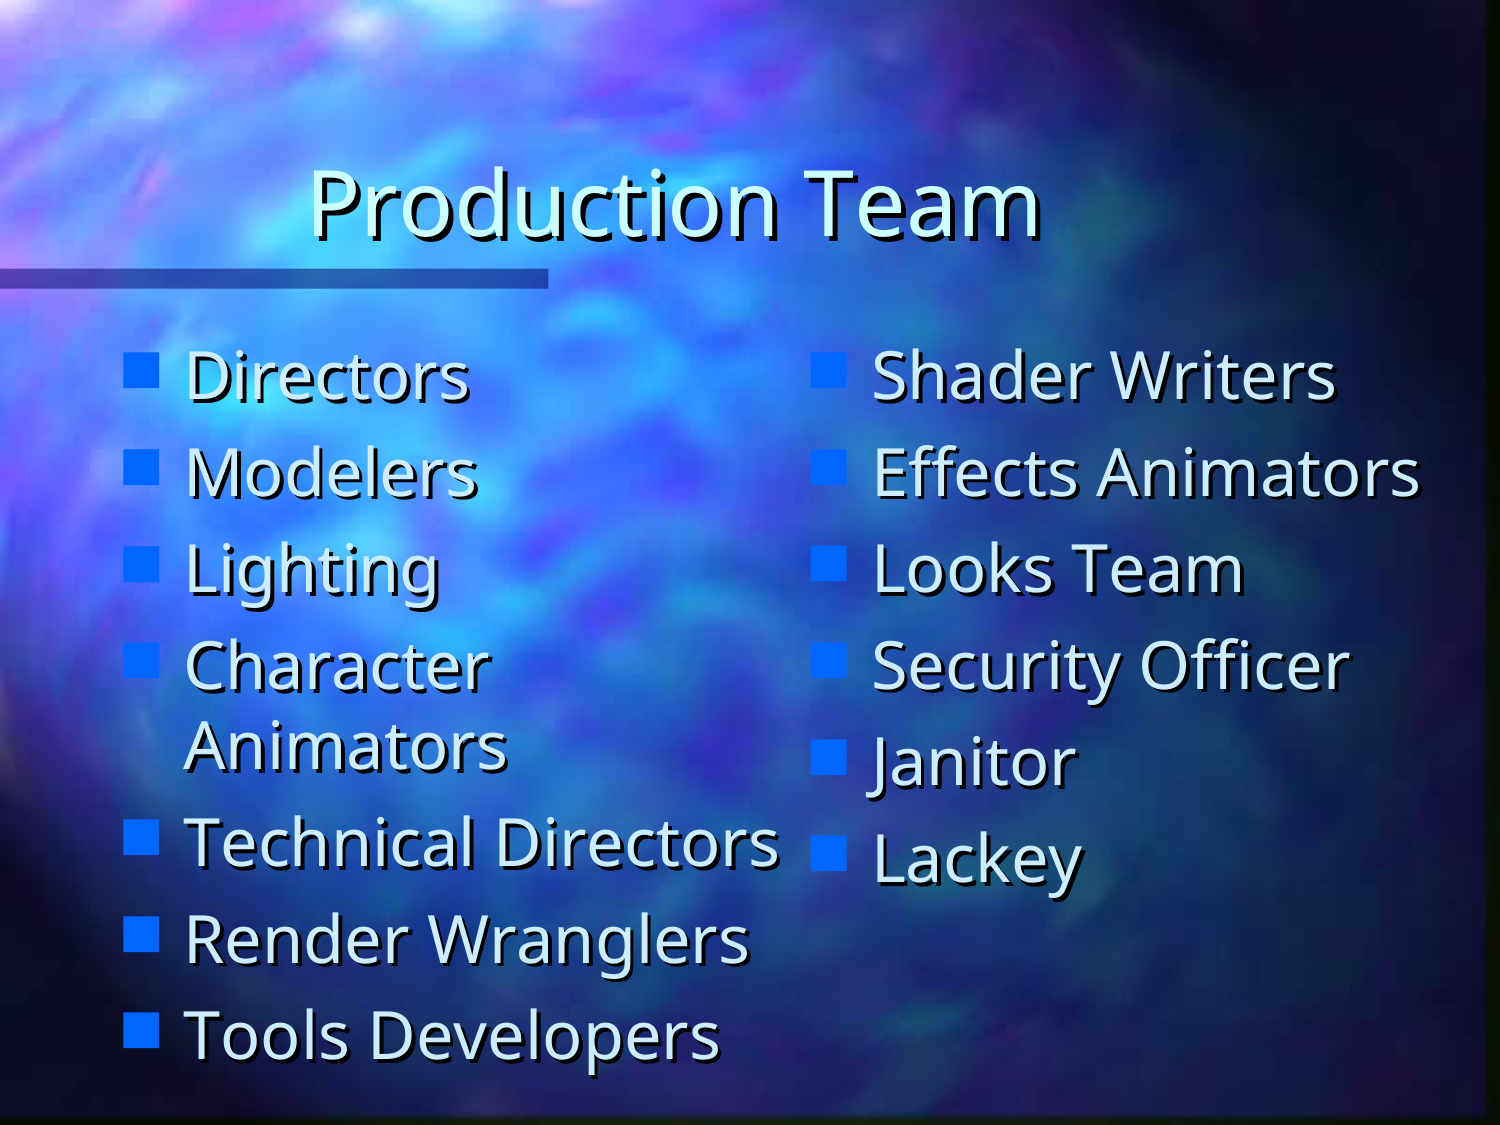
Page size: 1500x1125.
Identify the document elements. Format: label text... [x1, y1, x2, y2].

text_box Shader Writers Effects Animators Looks Team Security Officer Janitor Lackey [799, 324, 1500, 1000]
title Production Team [37, 74, 1313, 263]
picture [0, 0, 1500, 1125]
list Directors Modelers Lighting Character Animators Technical Directors Render Wranglers Tools Developers [112, 324, 813, 1097]
